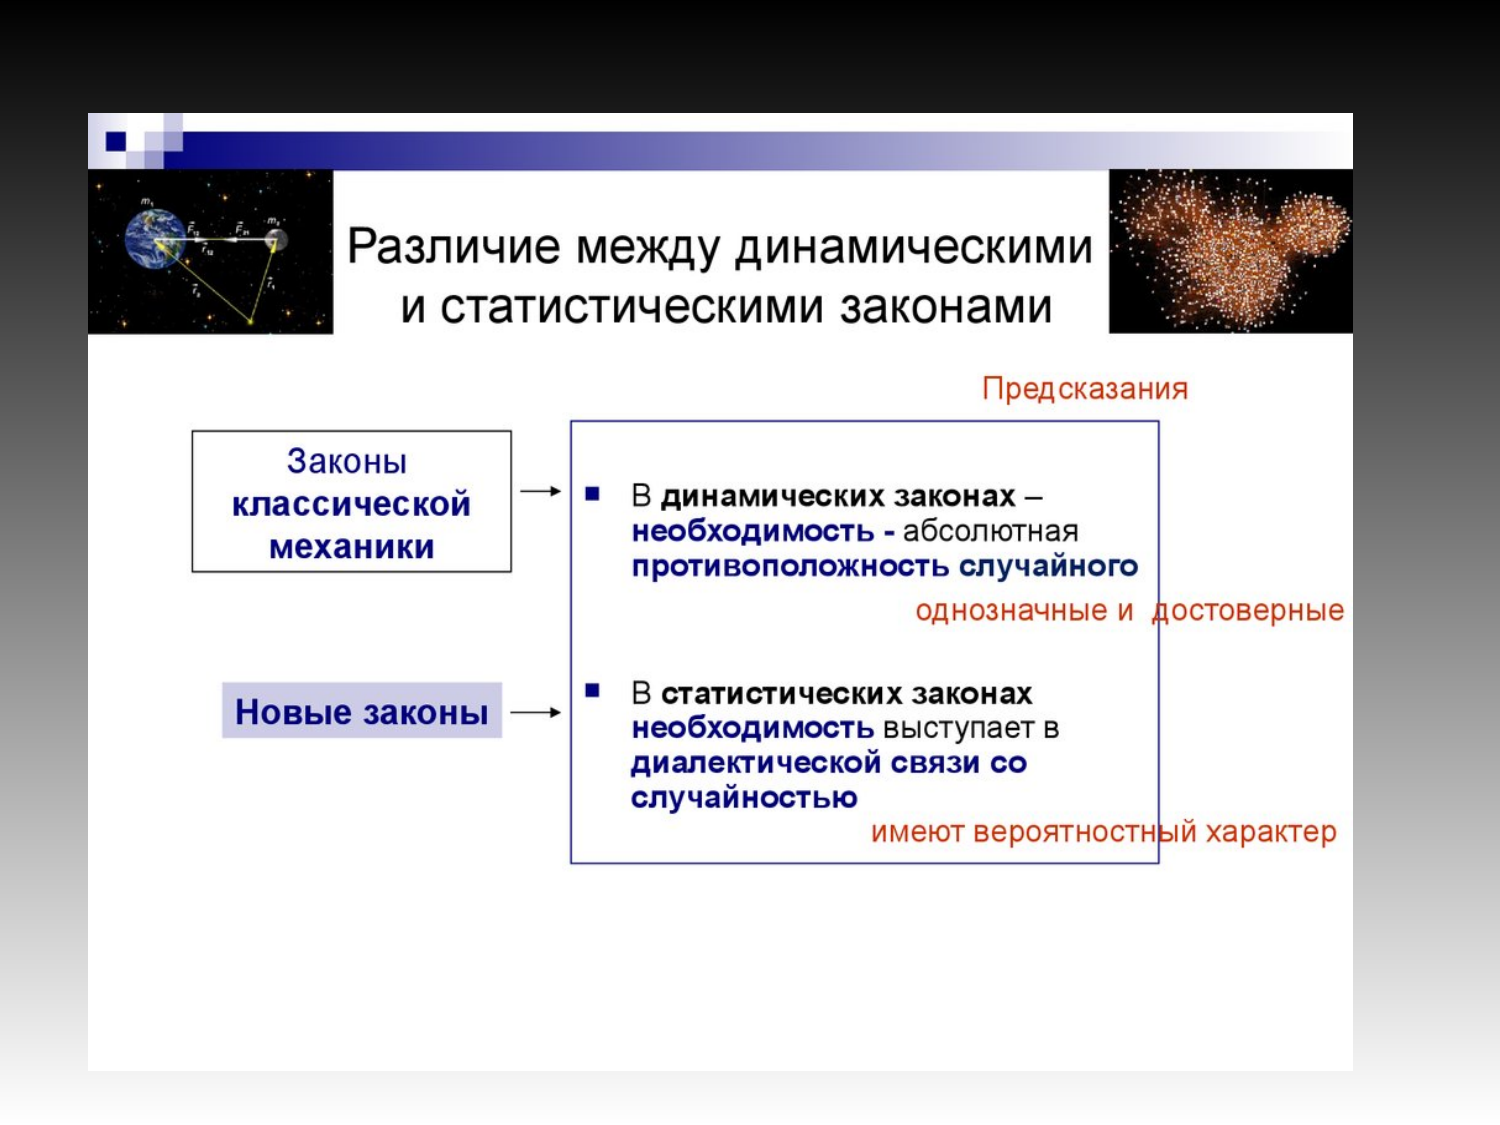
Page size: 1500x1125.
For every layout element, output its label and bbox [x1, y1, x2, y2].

picture [88, 113, 1353, 1071]
title [75, 45, 1425, 233]
